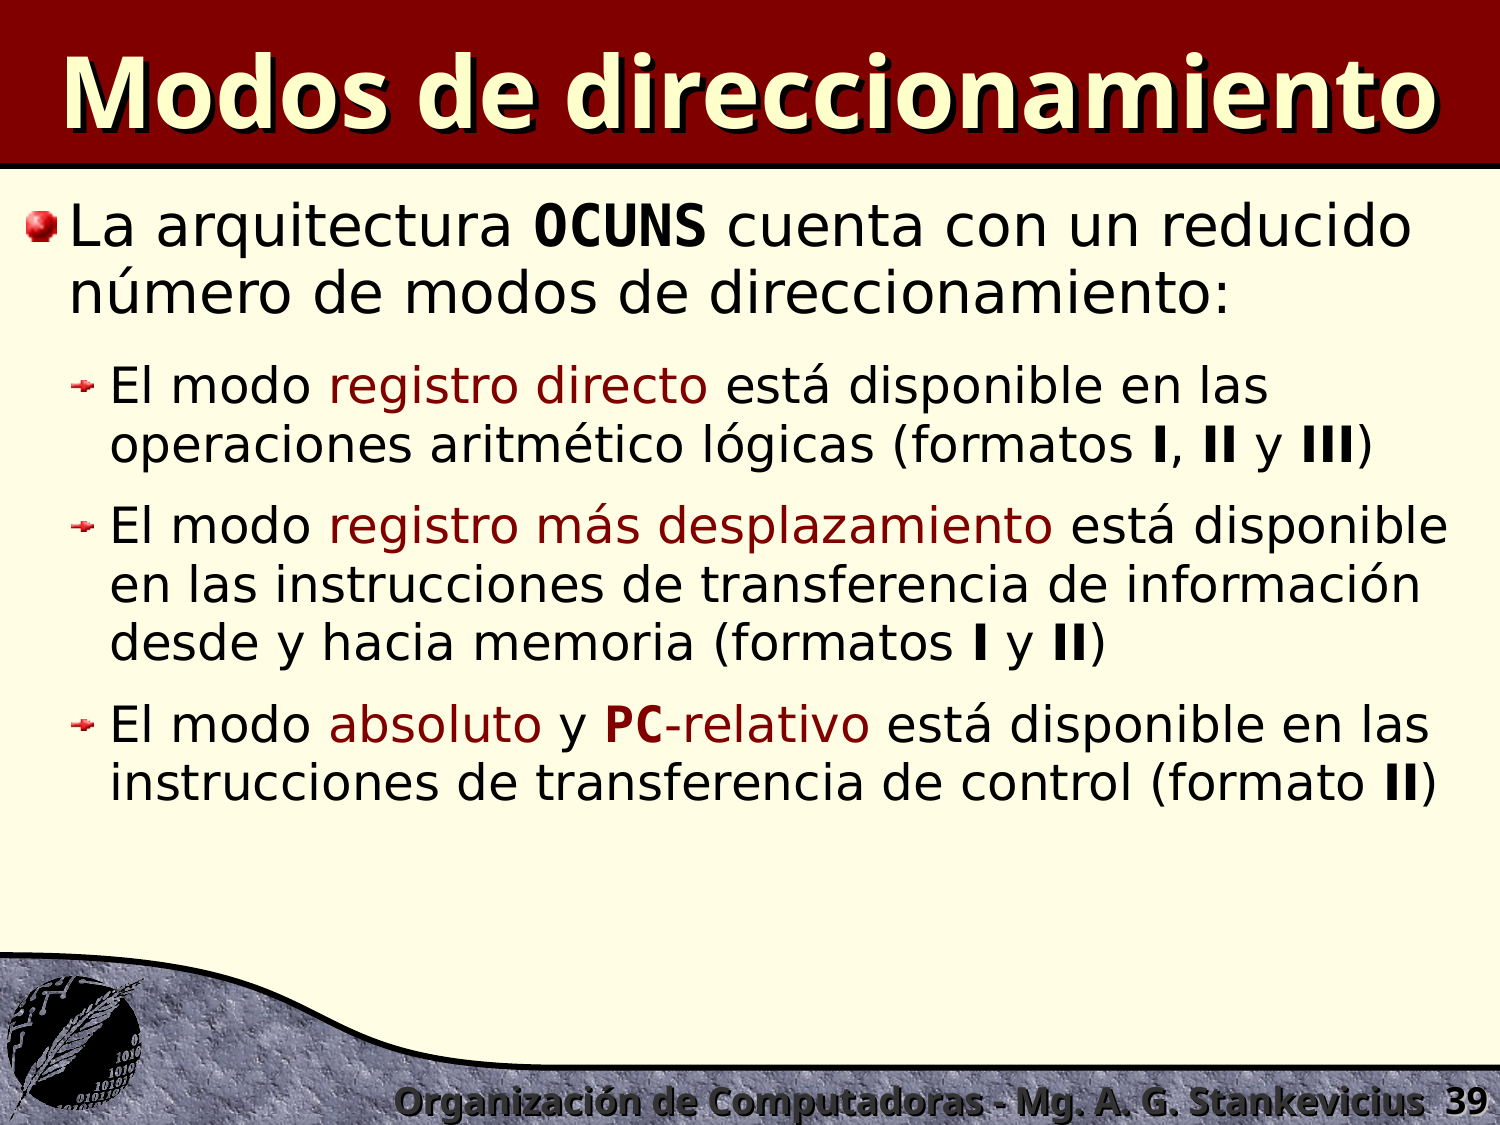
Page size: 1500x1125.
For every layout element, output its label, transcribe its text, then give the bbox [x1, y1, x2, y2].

picture [0, 959, 1500, 1125]
picture [448, 1100, 455, 1110]
picture [802, 1100, 806, 1110]
list La arquitectura OCUNS cuenta con un reducido número de modos de direccionamiento: El modo registro directo está disponible en las operaciones aritmético lógicas (formatos I, II y III) El modo registro más desplazamiento está disponible en las instrucciones de transferencia de información desde y hacia memoria (formatos I y II) El modo absoluto y PC-relativo está disponible en las instrucciones de transferencia de control (formato II) [11, 192, 1486, 935]
title Modos de direccionamiento [15, 5, 1485, 160]
picture [1058, 1100, 1065, 1110]
